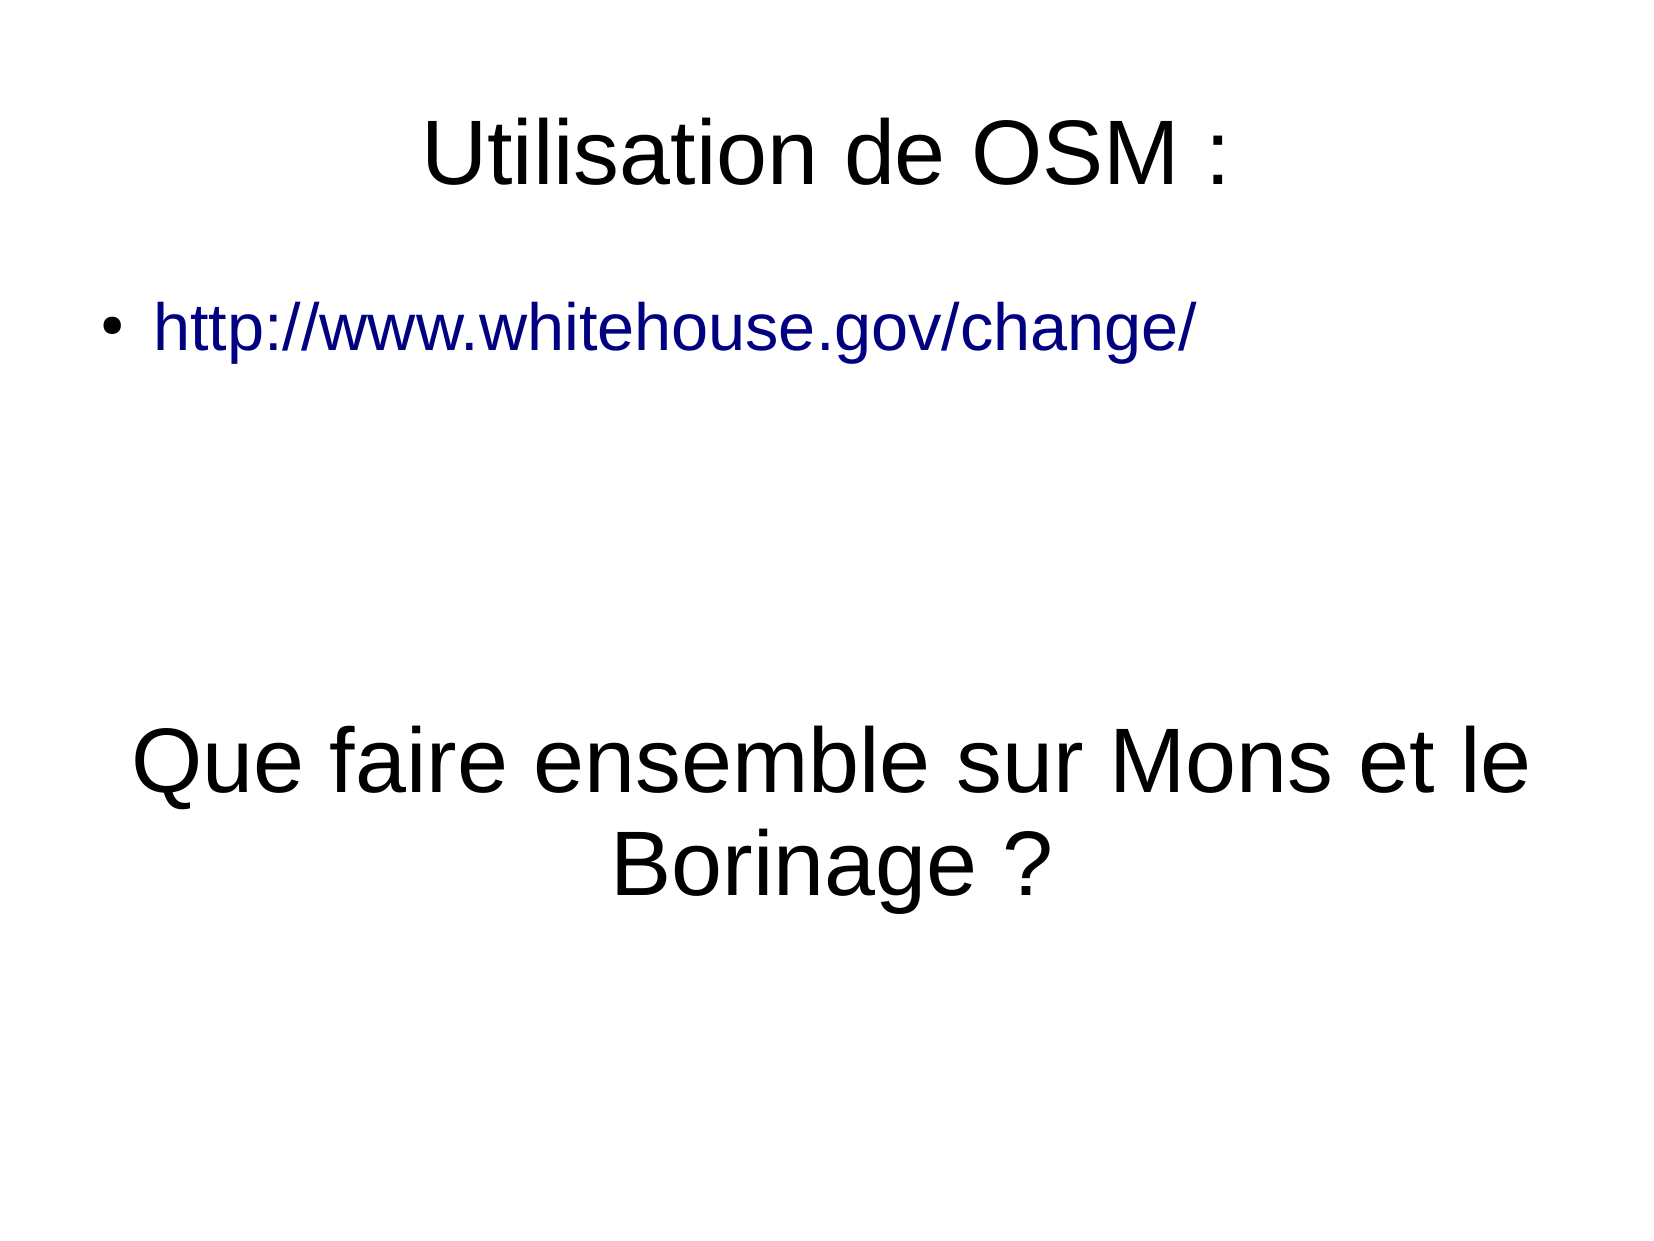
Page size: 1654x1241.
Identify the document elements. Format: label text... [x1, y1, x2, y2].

list http://www.whitehouse.gov/change/ [82, 290, 1571, 1109]
title Utilisation de OSM : [82, 49, 1571, 257]
title Que faire ensemble sur Mons et le Borinage ? [88, 708, 1577, 916]
